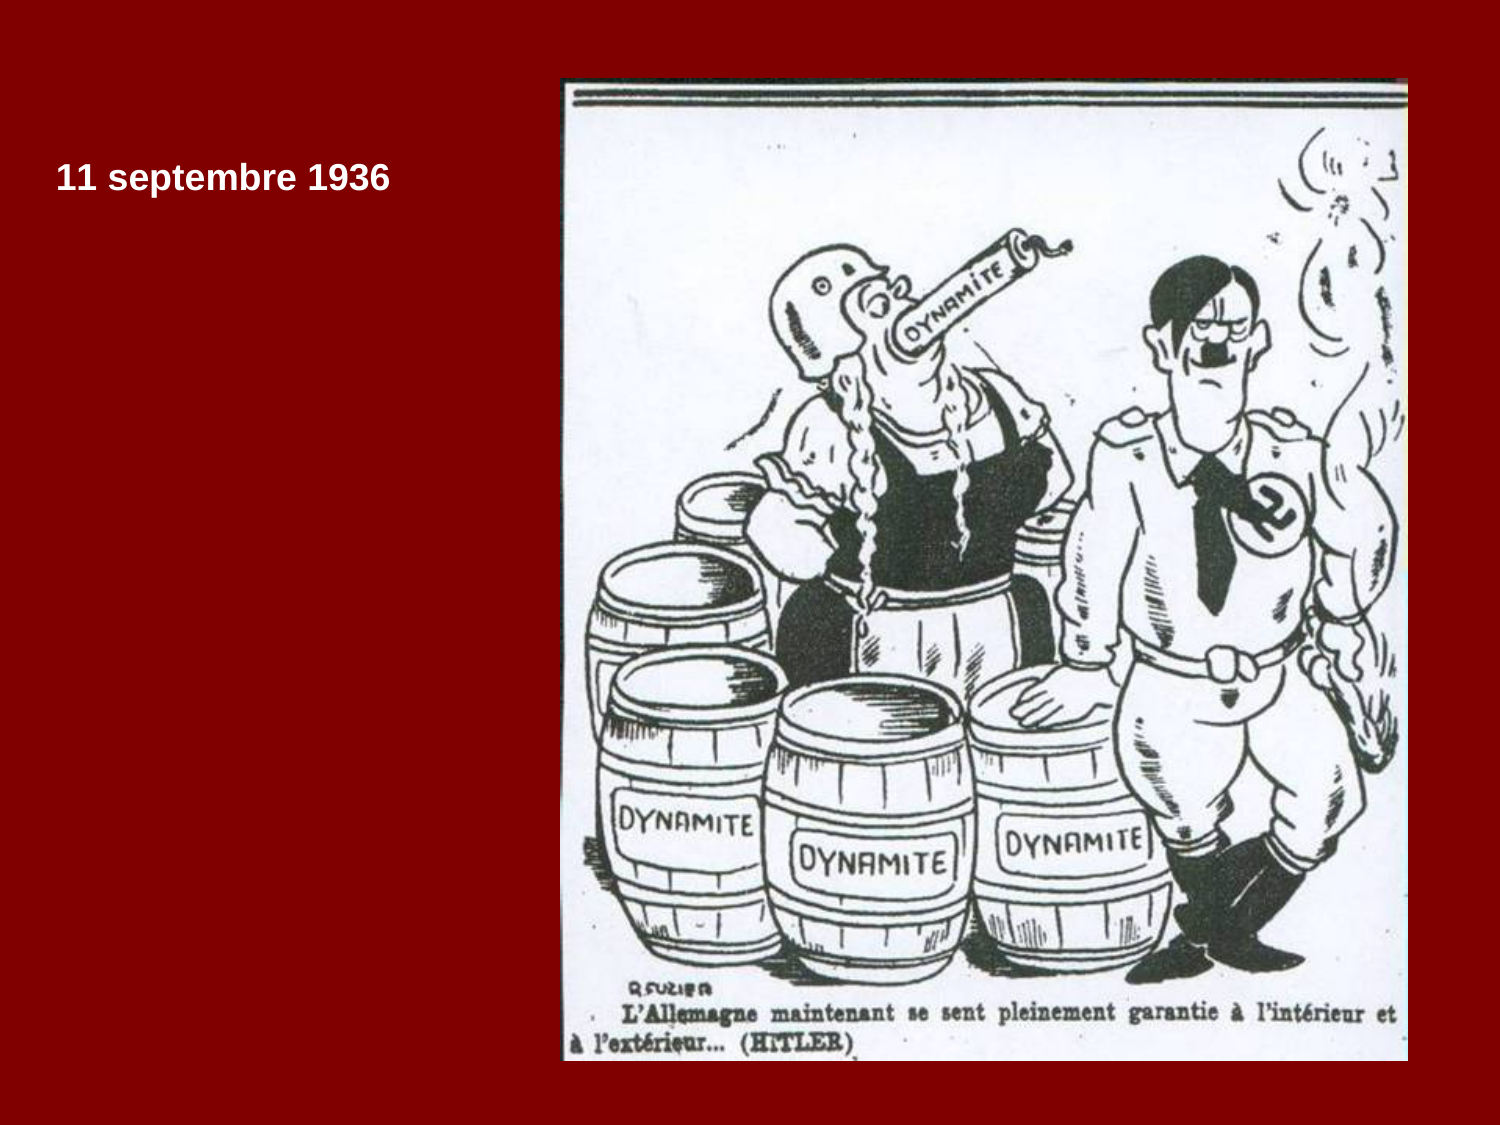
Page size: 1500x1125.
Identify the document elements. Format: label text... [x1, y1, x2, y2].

picture [560, 78, 1408, 1061]
text_box 11 septembre 1936 [41, 148, 479, 207]
